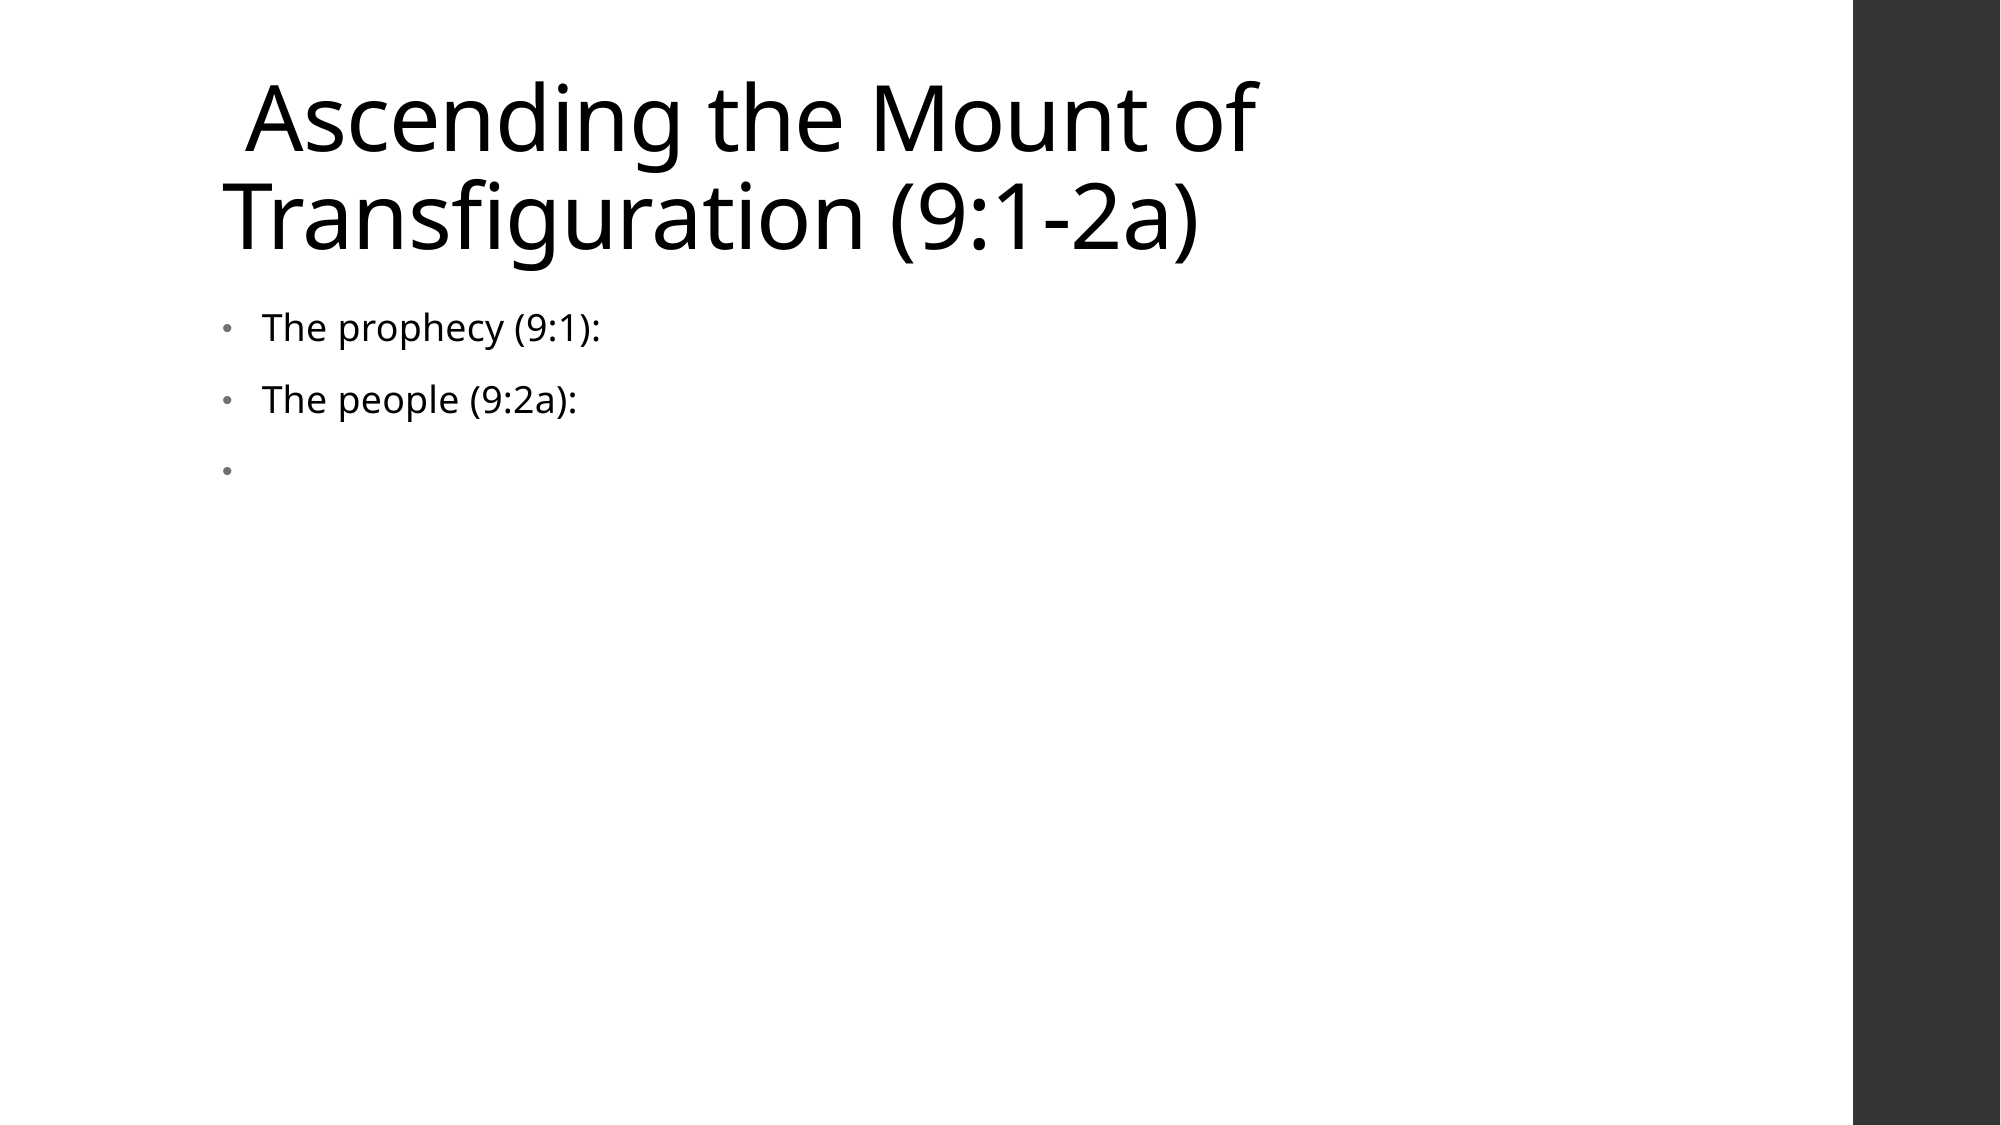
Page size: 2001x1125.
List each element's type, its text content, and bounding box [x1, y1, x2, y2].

list The prophecy (9:1): The people (9:2a): [206, 299, 1617, 1014]
title Ascending the Mount of Transfiguration (9:1-2a) [206, 60, 1797, 278]
